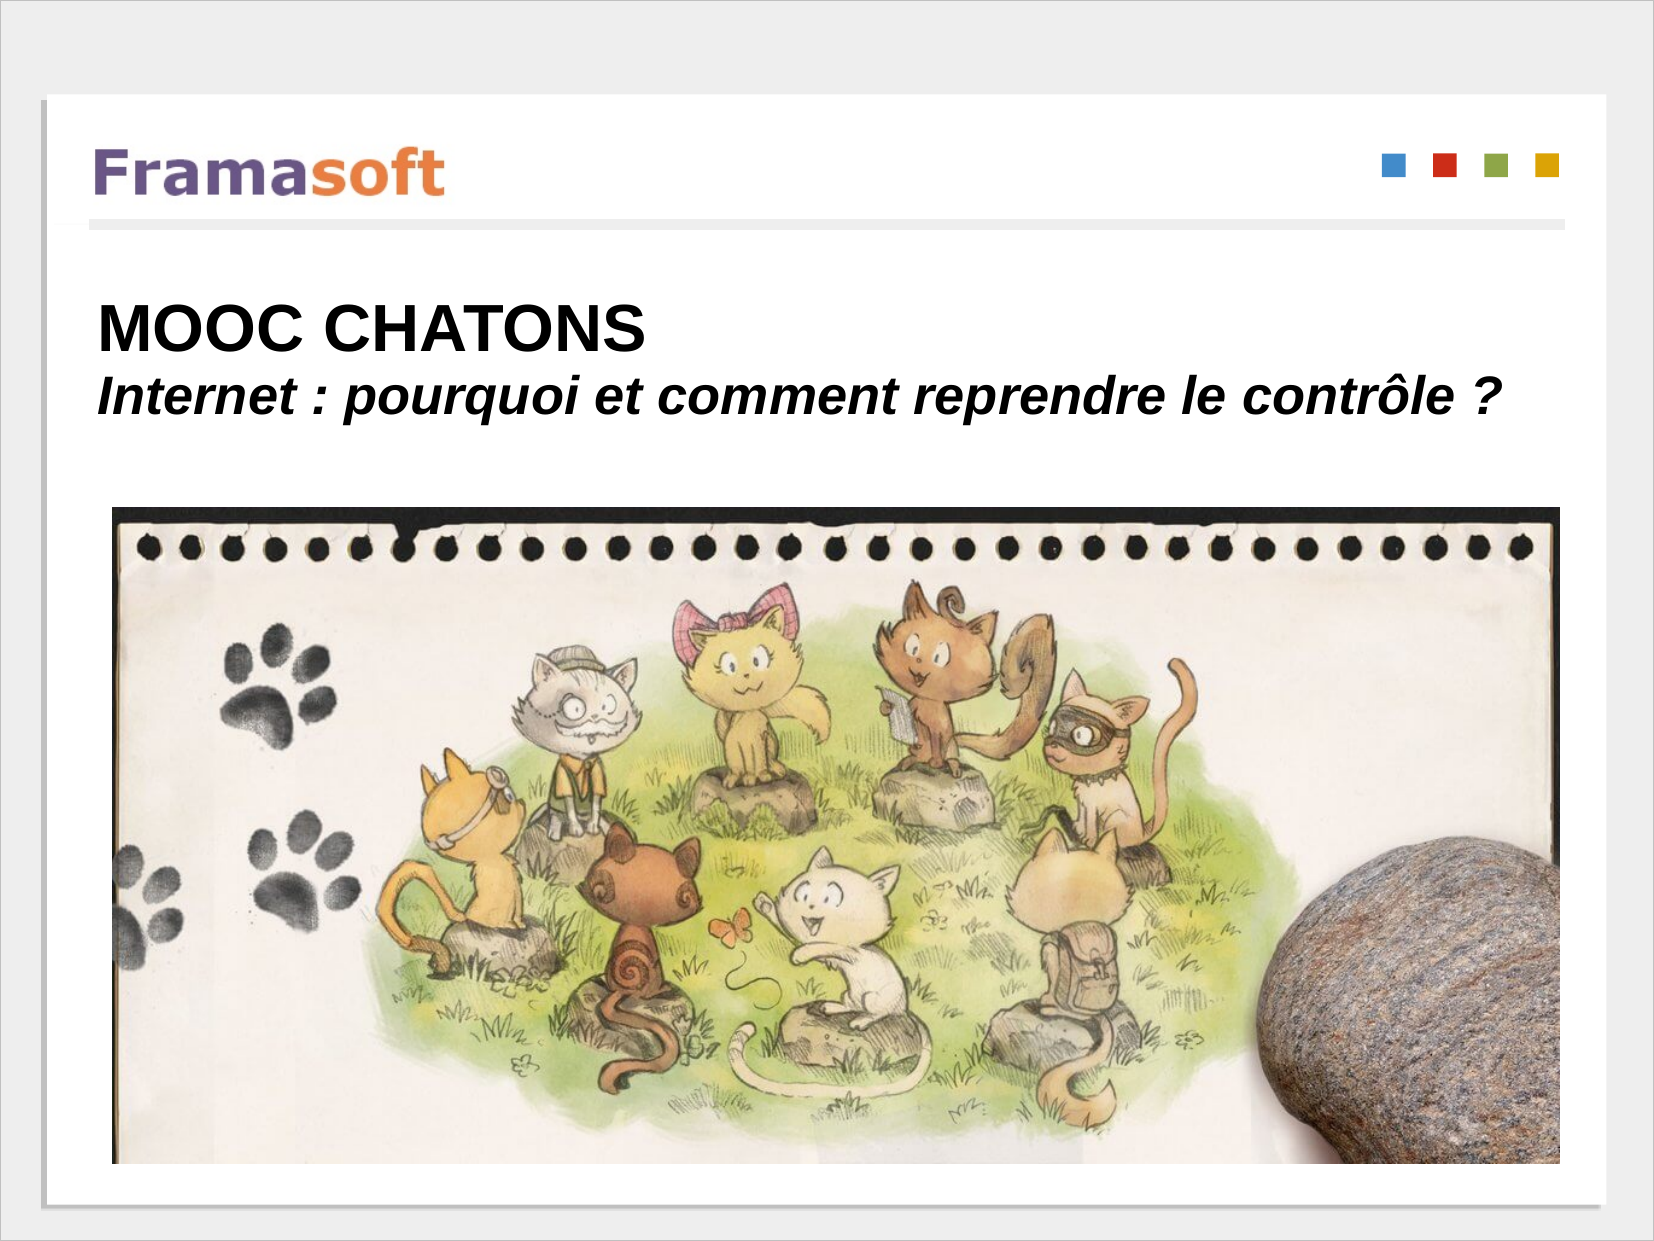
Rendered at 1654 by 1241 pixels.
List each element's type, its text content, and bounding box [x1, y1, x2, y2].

text_box [0, 0, 1654, 1241]
picture [54, 104, 508, 225]
picture [112, 507, 1560, 1164]
text_box MOOC CHATONS Internet : pourquoi et comment reprendre le contrôle ? [82, 283, 1560, 434]
